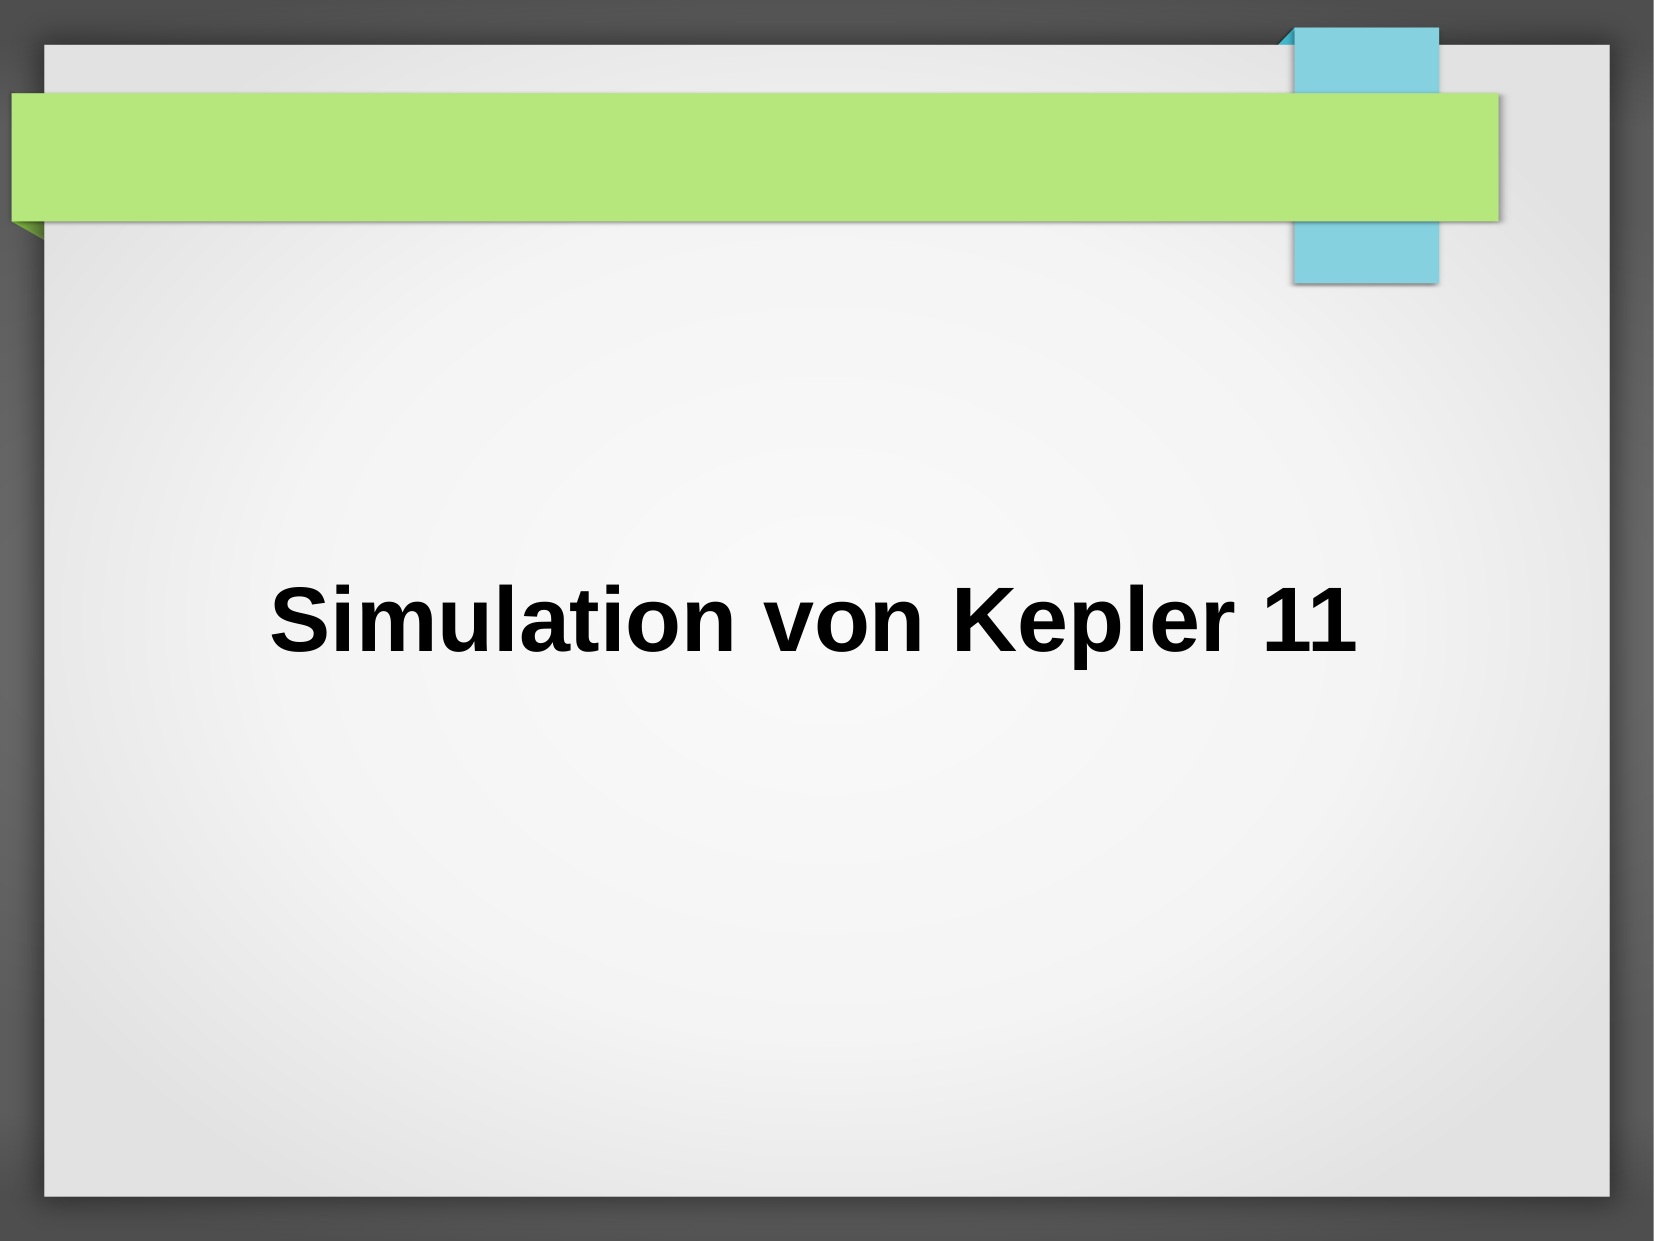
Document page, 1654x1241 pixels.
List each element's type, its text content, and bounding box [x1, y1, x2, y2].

picture [0, 0, 1654, 1241]
subtitle Simulation von Kepler 11 [82, 94, 1548, 1146]
